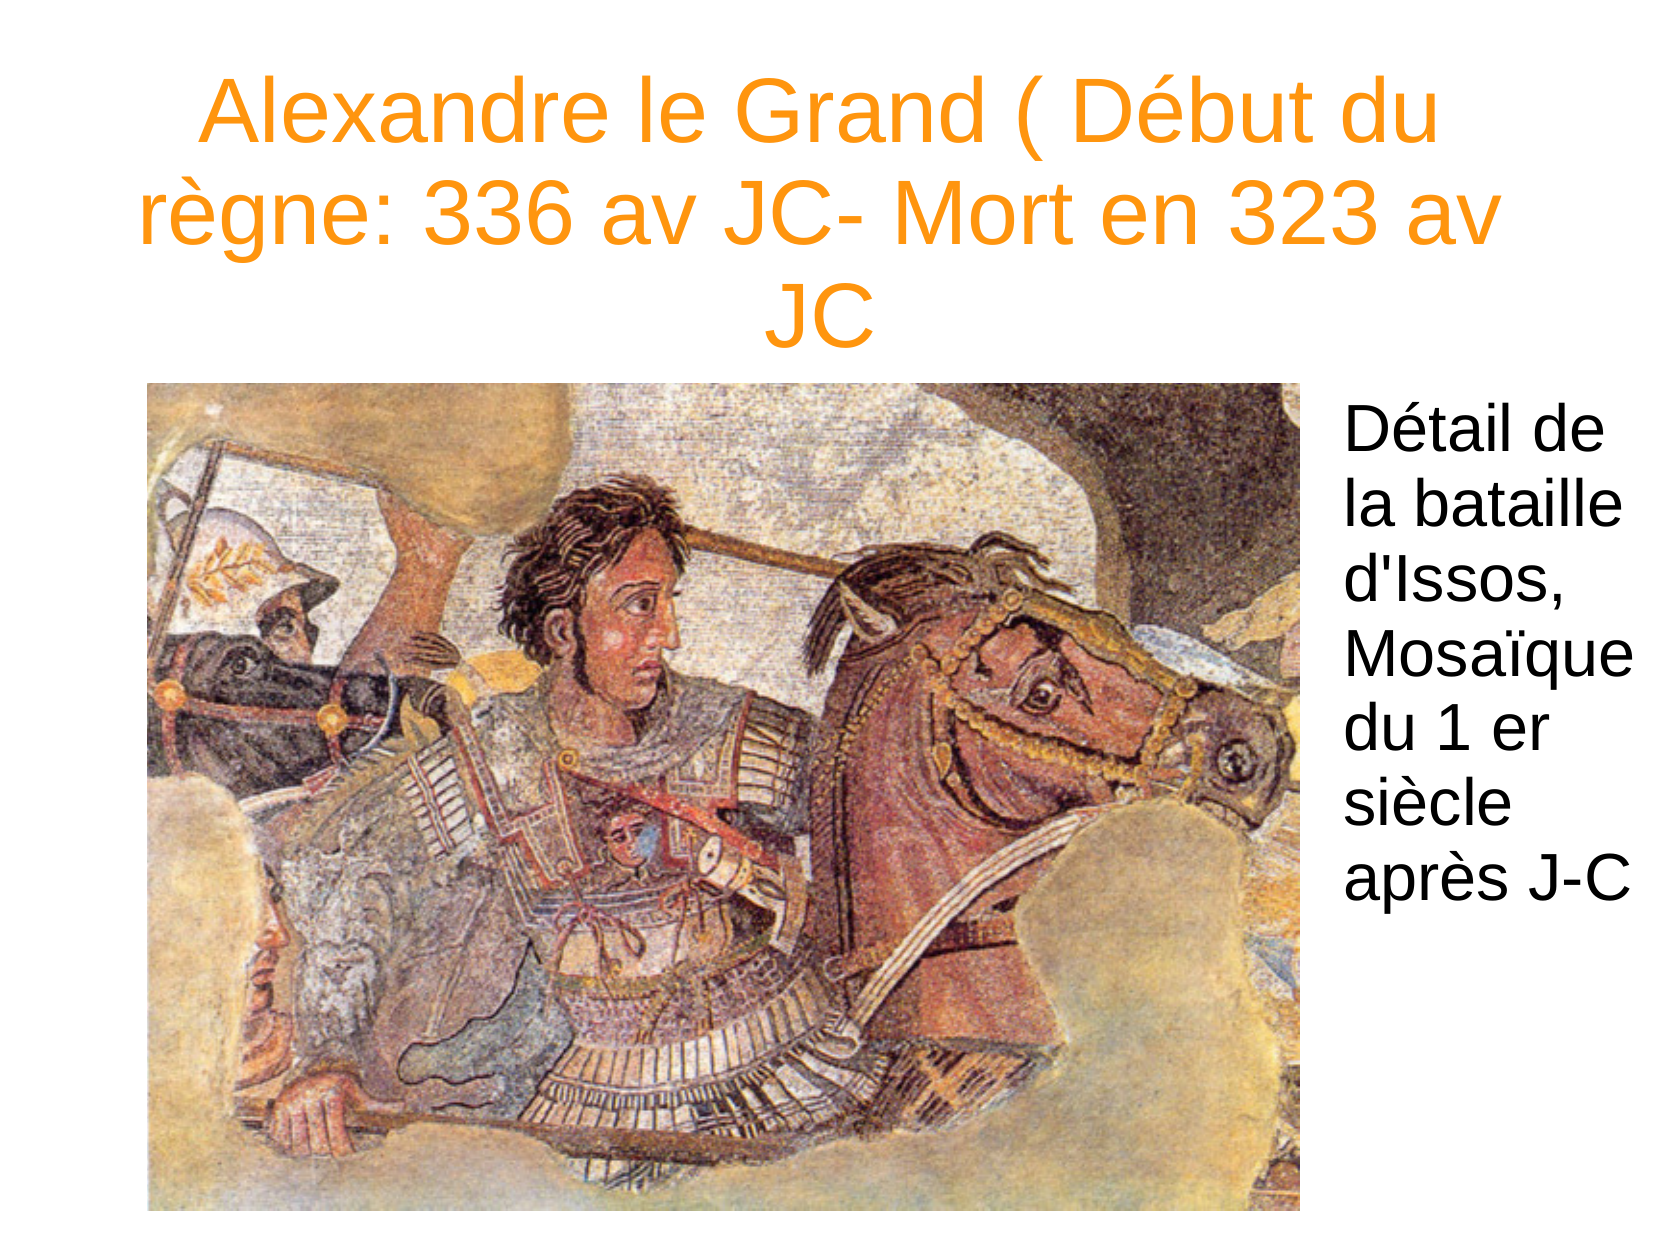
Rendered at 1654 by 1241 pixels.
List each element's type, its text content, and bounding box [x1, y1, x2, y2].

picture [147, 383, 1300, 1211]
text_box Détail de la bataille d'Issos, Mosaïque du 1 er siècle après J-C [1328, 383, 1654, 923]
title Alexandre le Grand ( Début du règne: 336 av JC- Mort en 323 av JC [76, 59, 1565, 367]
